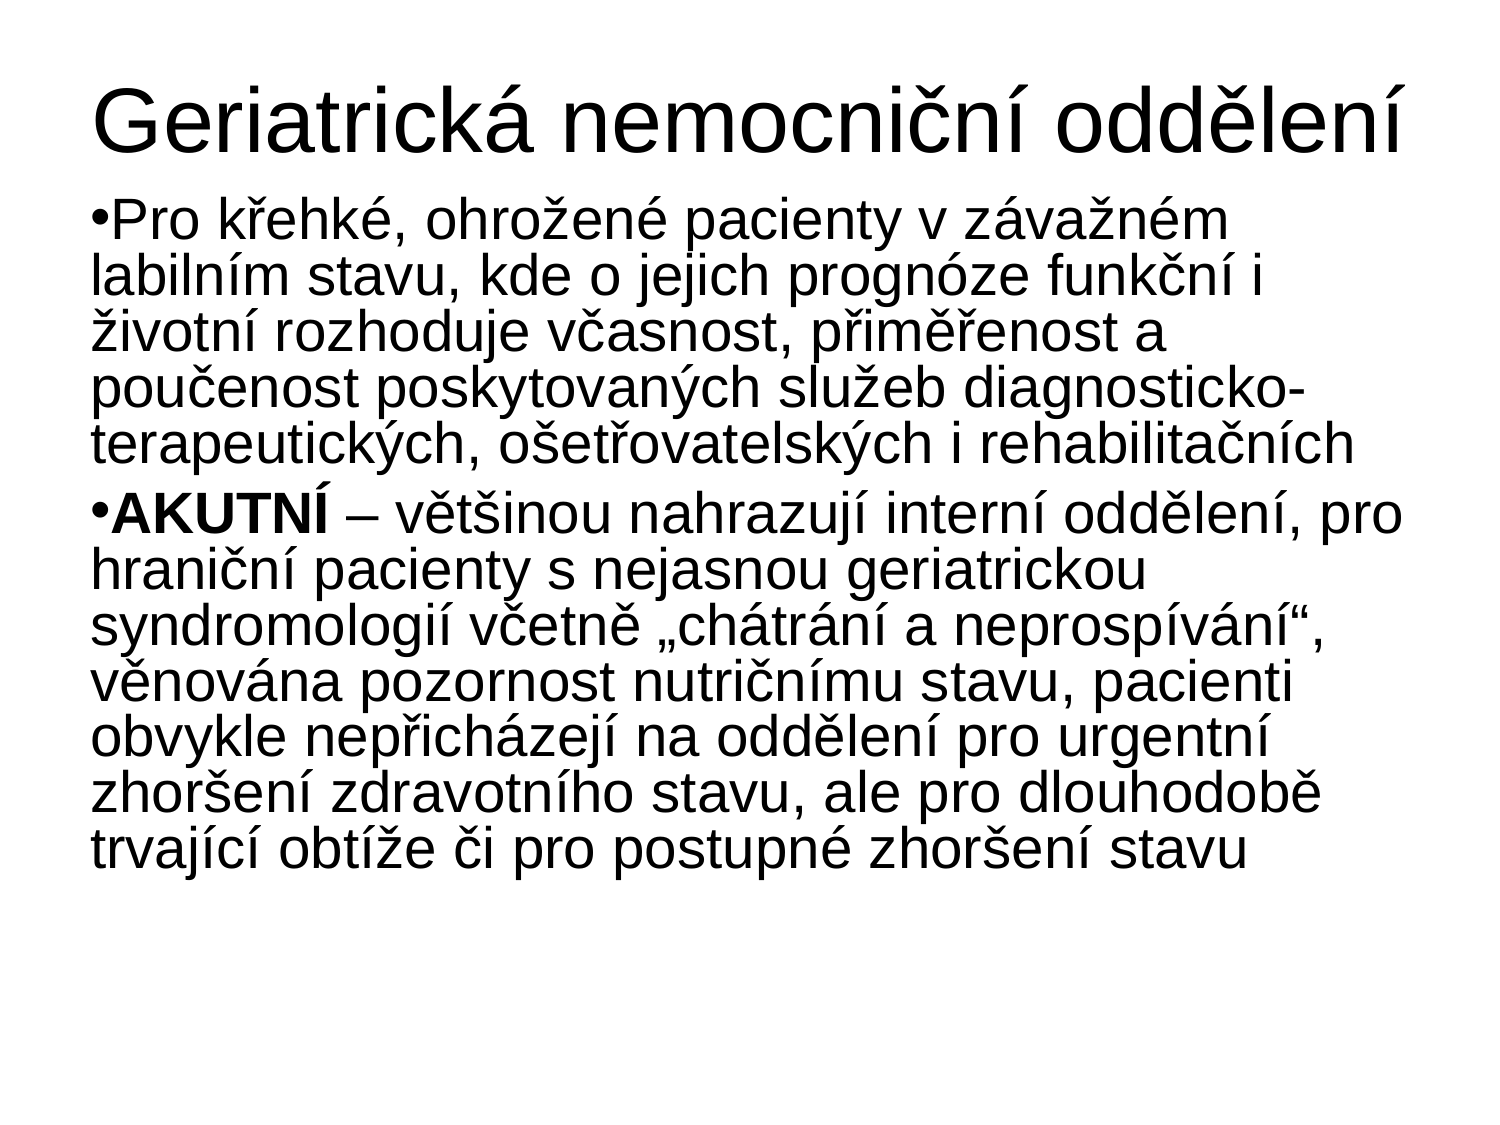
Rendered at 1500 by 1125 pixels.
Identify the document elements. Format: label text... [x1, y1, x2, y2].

title Geriatrická nemocniční oddělení [75, 45, 1426, 187]
list Pro křehké, ohrožené pacienty v závažném labilním stavu, kde o jejich prognóze funkční i životní rozhoduje včasnost, přiměřenost a poučenost poskytovaných služeb diagnosticko-terapeutických, ošetřovatelských i rehabilitačních AKUTNÍ – většinou nahrazují interní oddělení, pro hraniční pacienty s nejasnou geriatrickou syndromologií včetně „chátrání a neprospívání“, věnována pozornost nutričnímu stavu, pacienti obvykle nepřicházejí na oddělení pro urgentní zhoršení zdravotního stavu, ale pro dlouhodobě trvající obtíže či pro postupné zhoršení stavu [75, 187, 1426, 1005]
